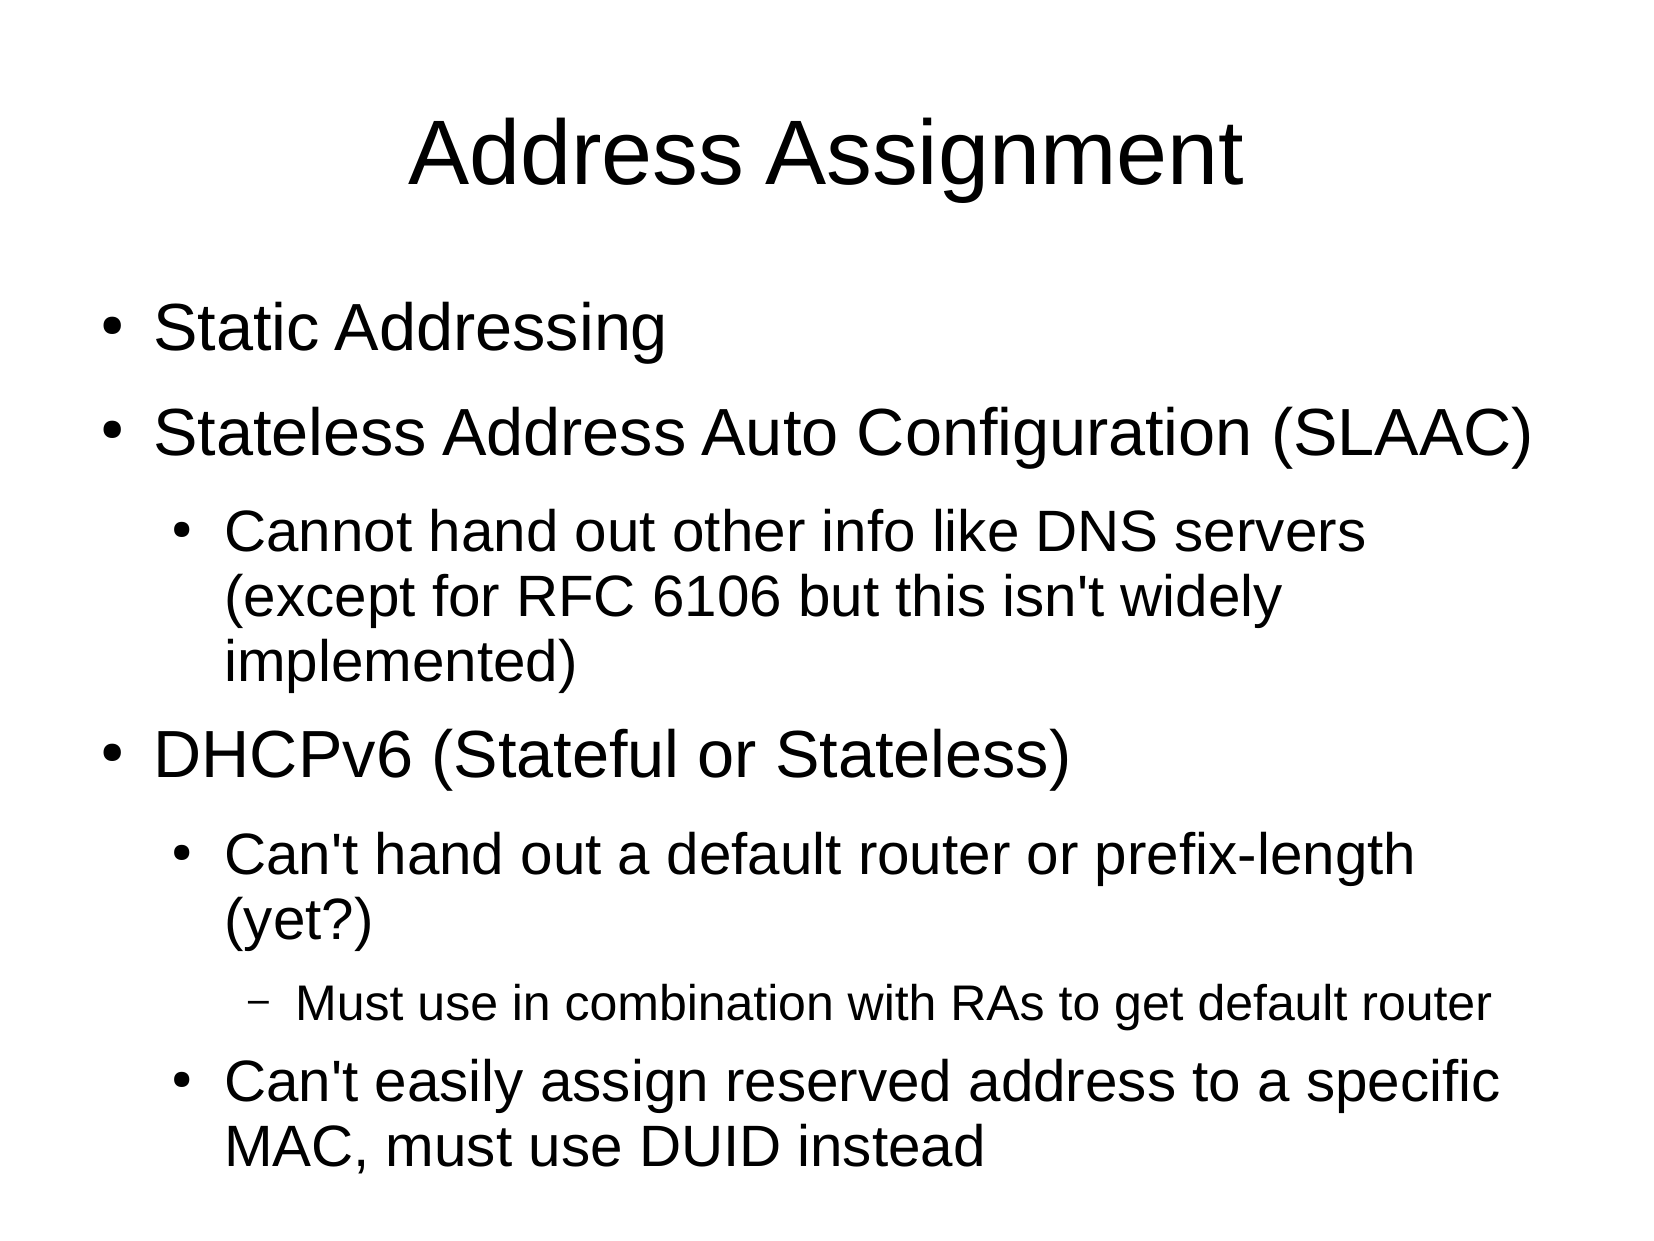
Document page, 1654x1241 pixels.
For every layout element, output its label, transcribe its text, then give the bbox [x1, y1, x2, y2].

title Address Assignment [82, 56, 1571, 250]
list Static Addressing Stateless Address Auto Configuration (SLAAC) Cannot hand out other info like DNS servers (except for RFC 6106 but this isn't widely implemented) DHCPv6 (Stateful or Stateless) Can't hand out a default router or prefix-length (yet?) Must use in combination with RAs to get default router Can't easily assign reserved address to a specific MAC, must use DUID instead [82, 290, 1571, 1179]
